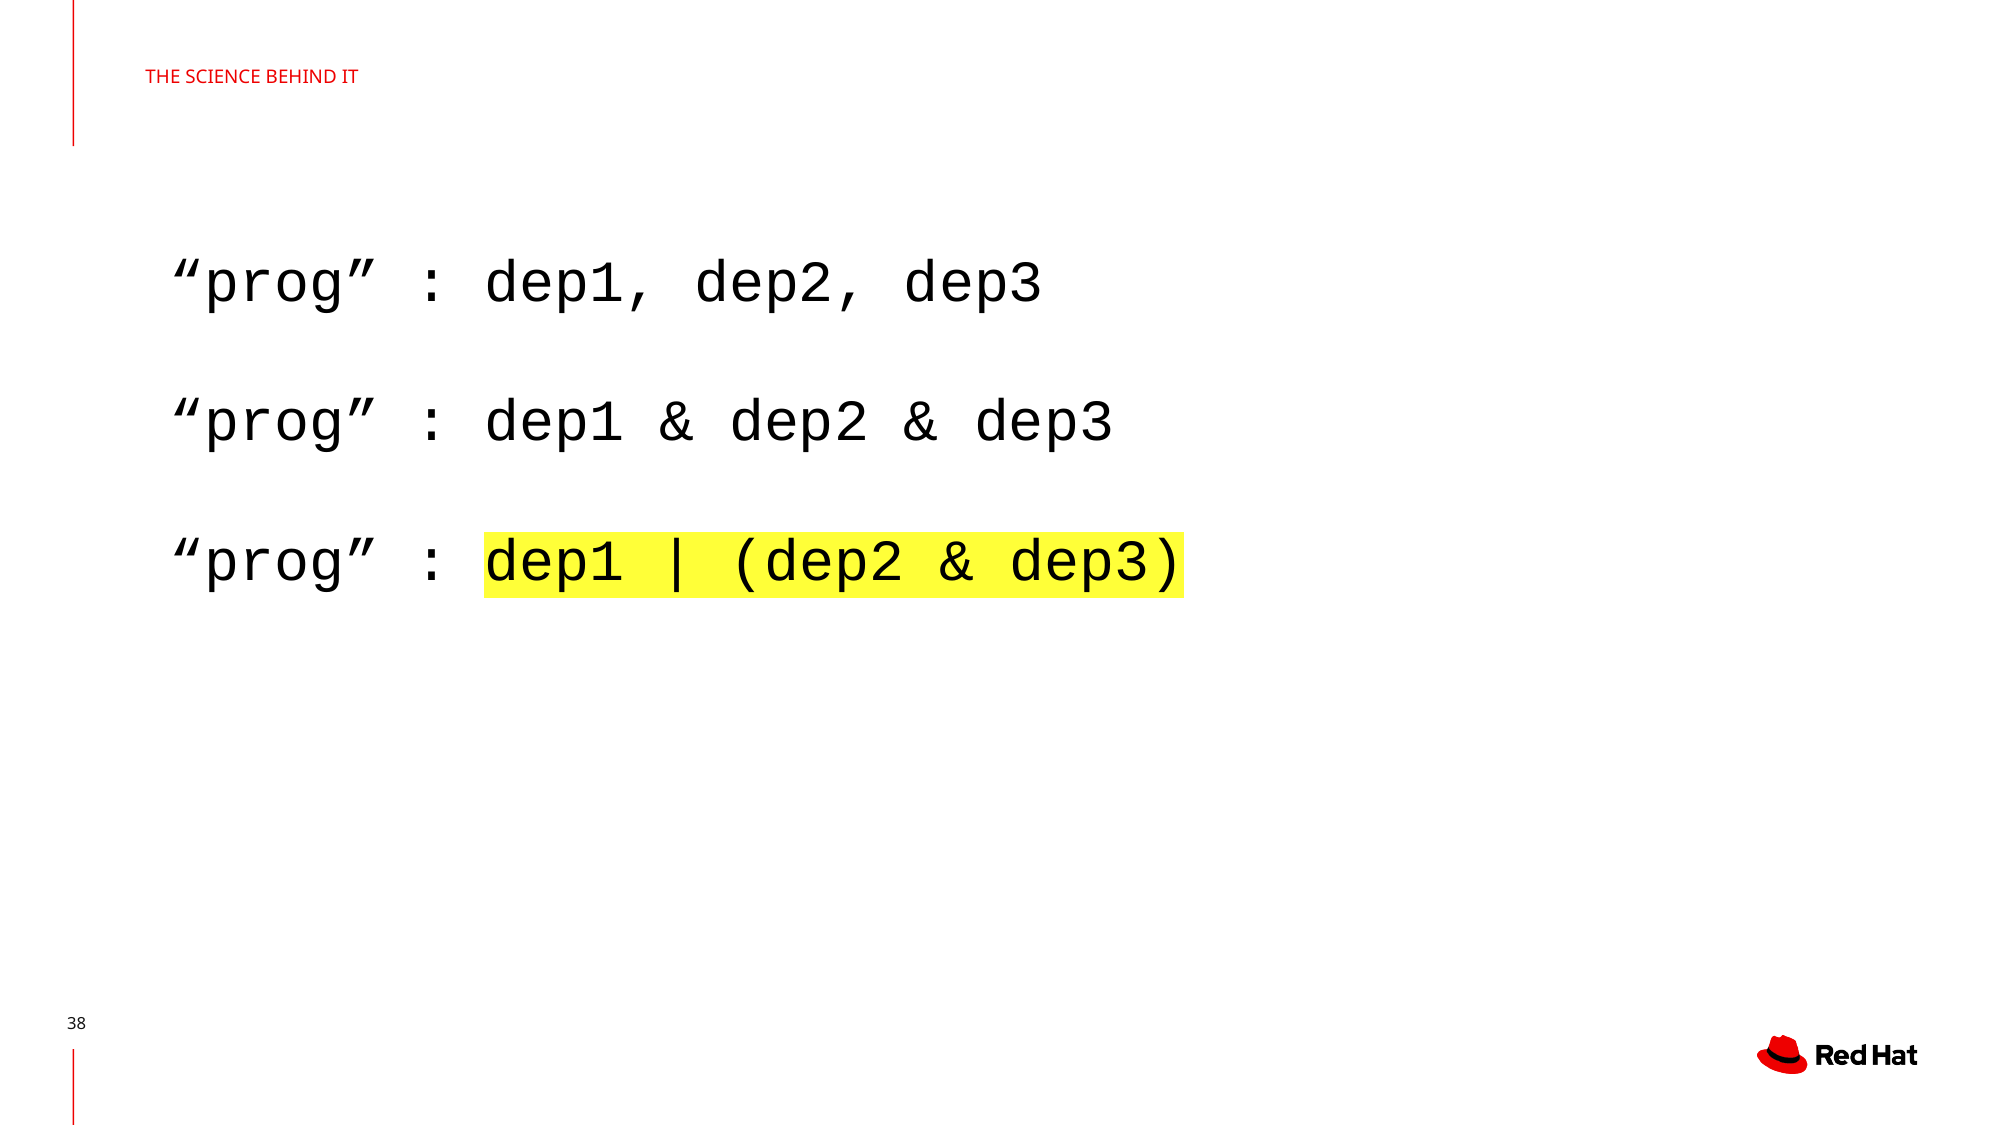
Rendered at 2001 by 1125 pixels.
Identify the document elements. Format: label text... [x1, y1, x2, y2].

text_box THE SCIENCE BEHIND IT [73, 9, 918, 144]
text_box “prog” : dep1, dep2, dep3 “prog” : dep1 & dep2 & dep3 “prog” : dep1 | (dep2 & dep3) [154, 235, 1807, 600]
picture [1757, 1035, 1918, 1074]
